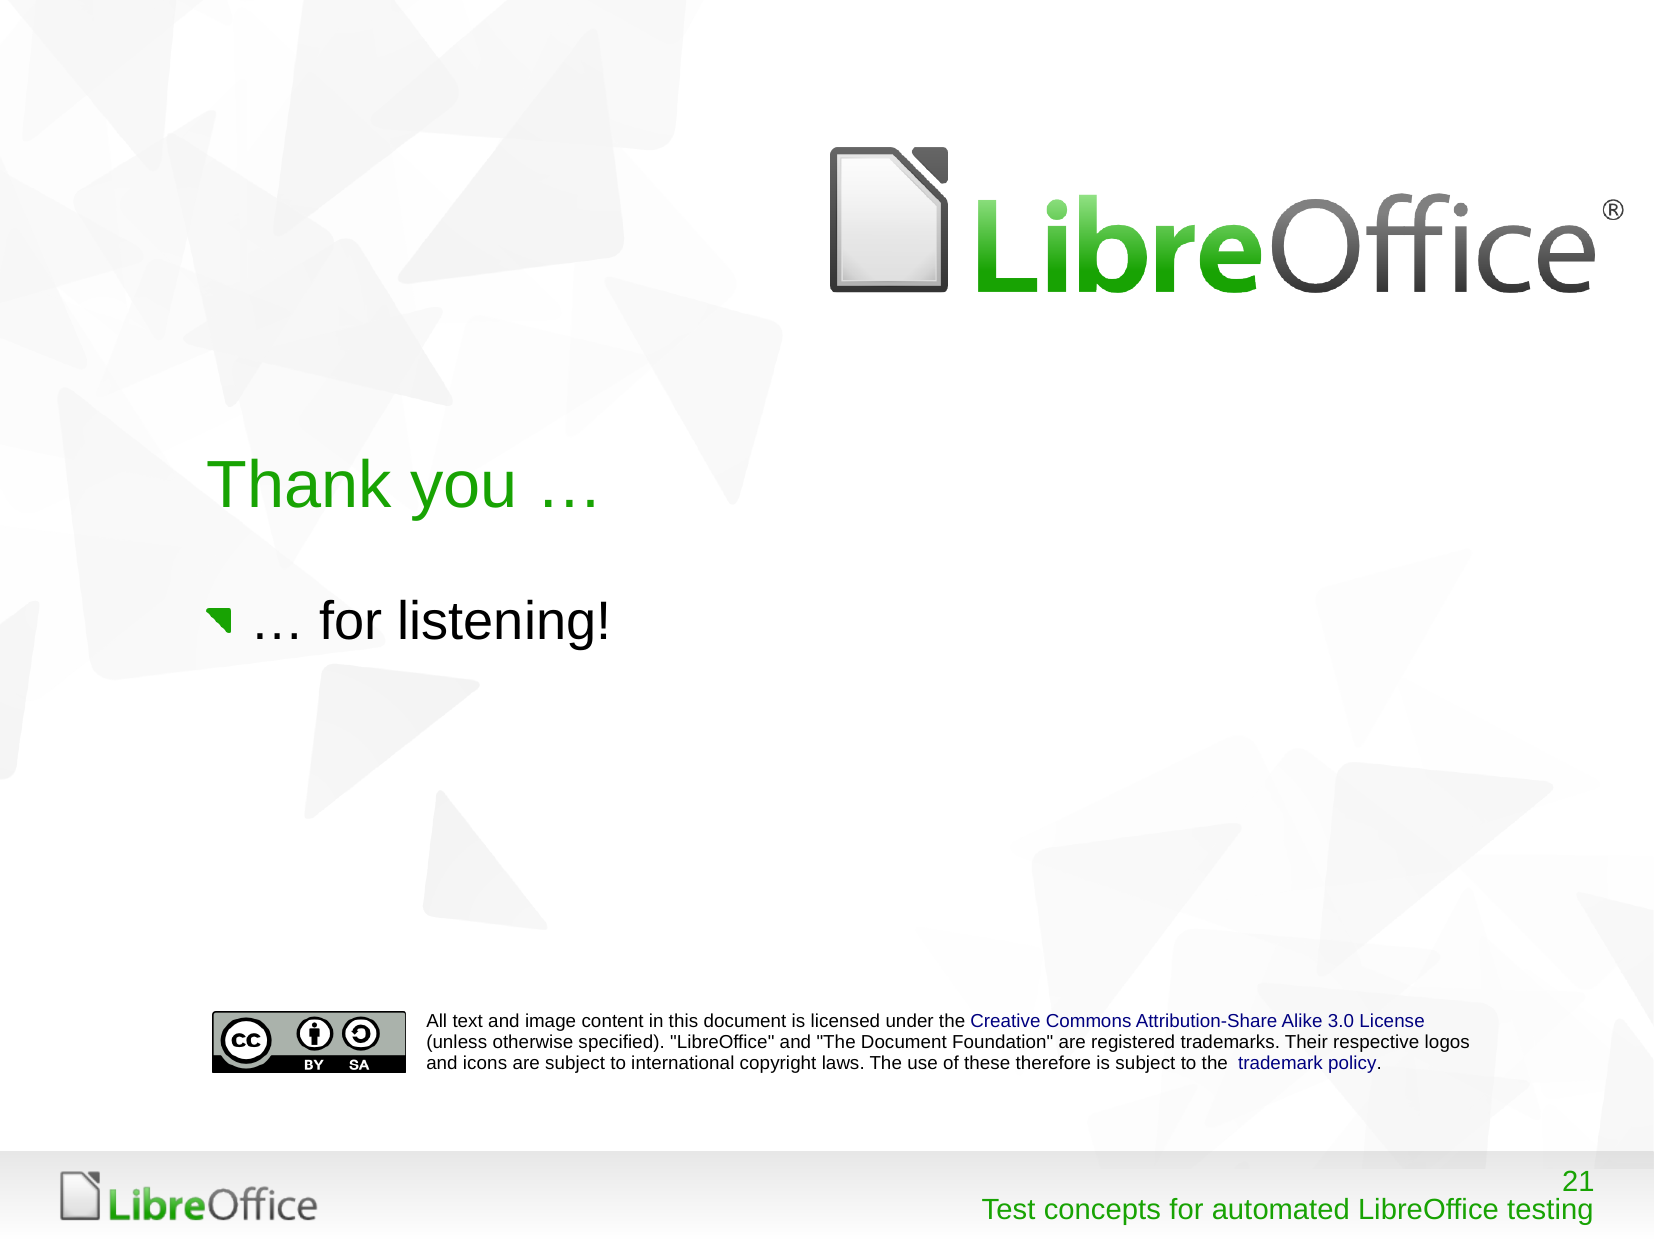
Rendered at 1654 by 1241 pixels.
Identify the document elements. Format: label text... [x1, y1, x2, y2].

picture [41, 1152, 337, 1240]
title Thank you … [206, 395, 1477, 573]
picture [212, 1011, 406, 1073]
list … for listening! [206, 590, 1477, 945]
picture [0, 0, 1654, 930]
picture [915, 548, 1654, 1169]
